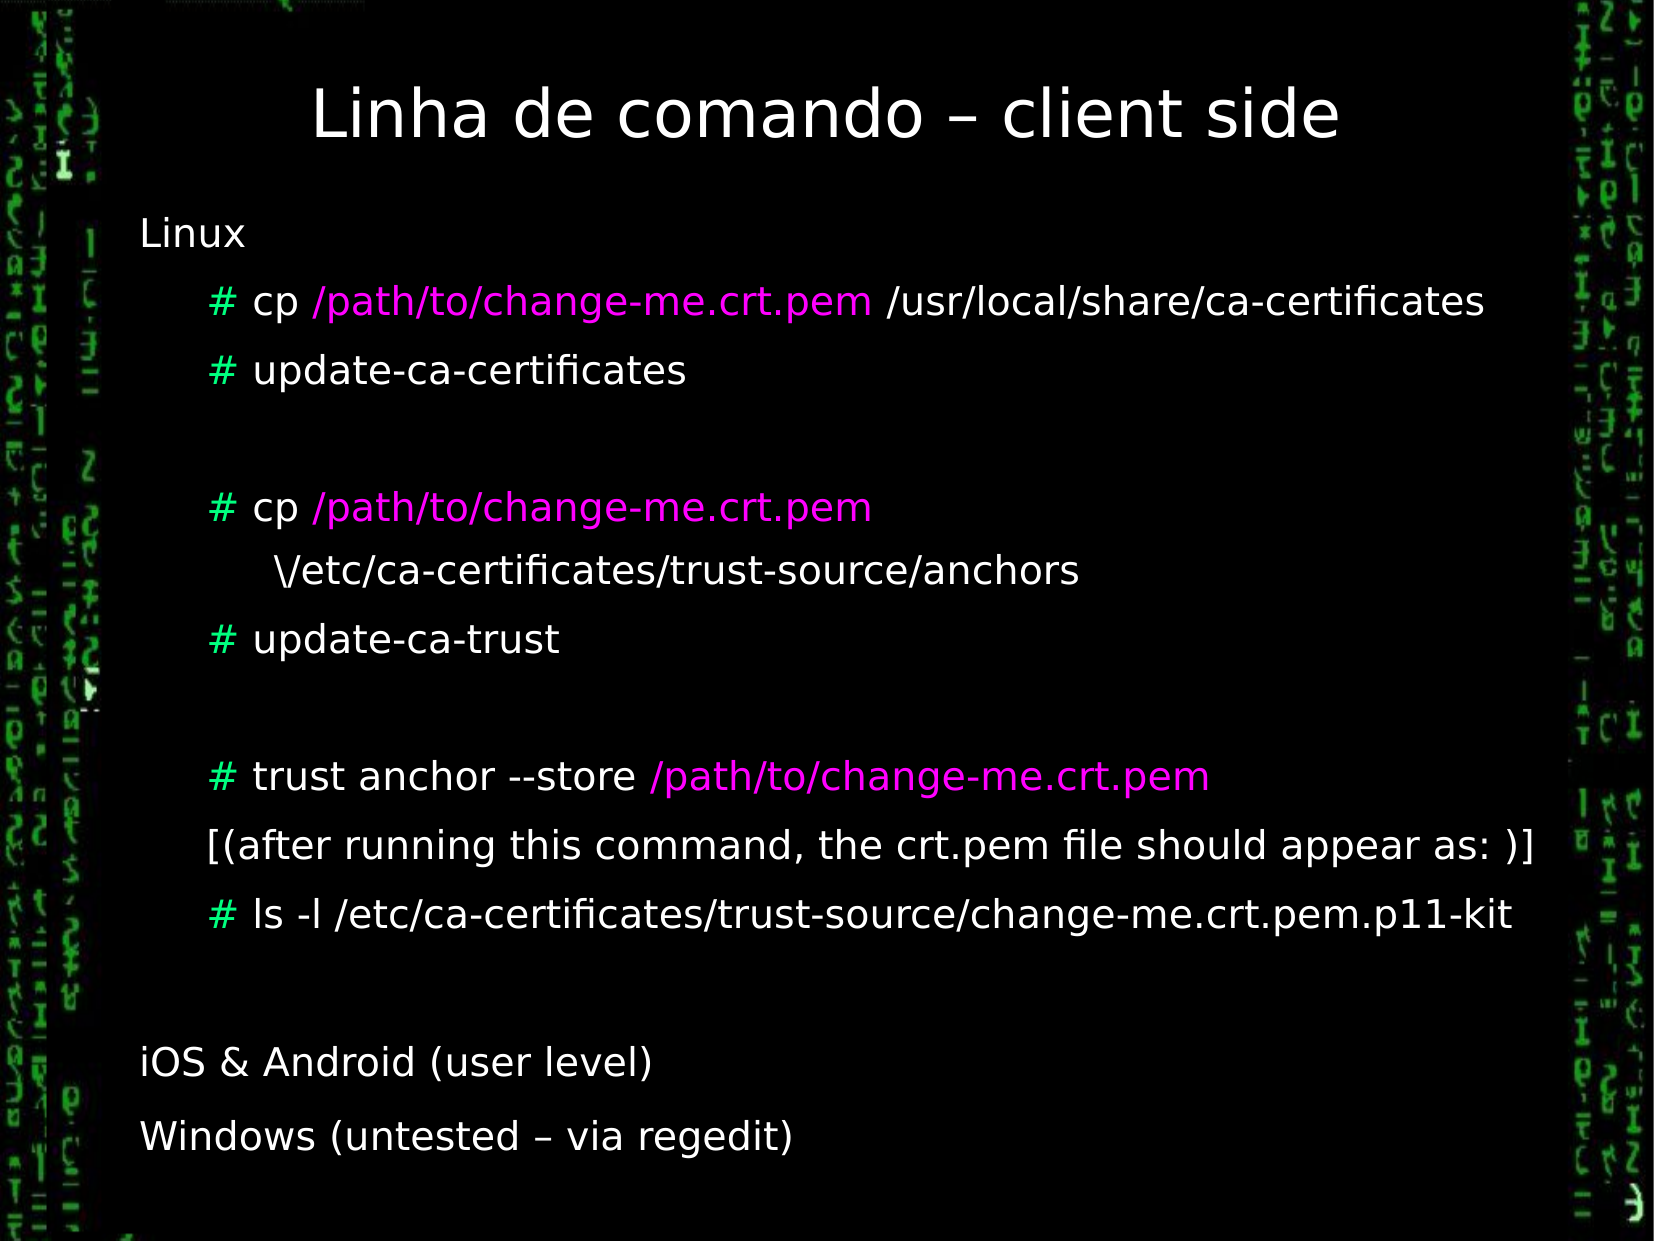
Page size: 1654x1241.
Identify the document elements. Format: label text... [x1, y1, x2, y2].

list Linux # cp /path/to/change-me.crt.pem /usr/local/share/ca-certificates # update-ca-certificates # cp /path/to/change-me.crt.pem \/etc/ca-certificates/trust-source/anchors # update-ca-trust # trust anchor --store /path/to/change-me.crt.pem [(after running this command, the crt.pem file should appear as: )] # ls -l /etc/ca-certificates/trust-source/change-me.crt.pem.p11-kit iOS & Android (user level) Windows (untested – via regedit) [71, 210, 1542, 1201]
picture [0, 0, 1654, 1241]
title Linha de comando – client side [82, 49, 1571, 181]
